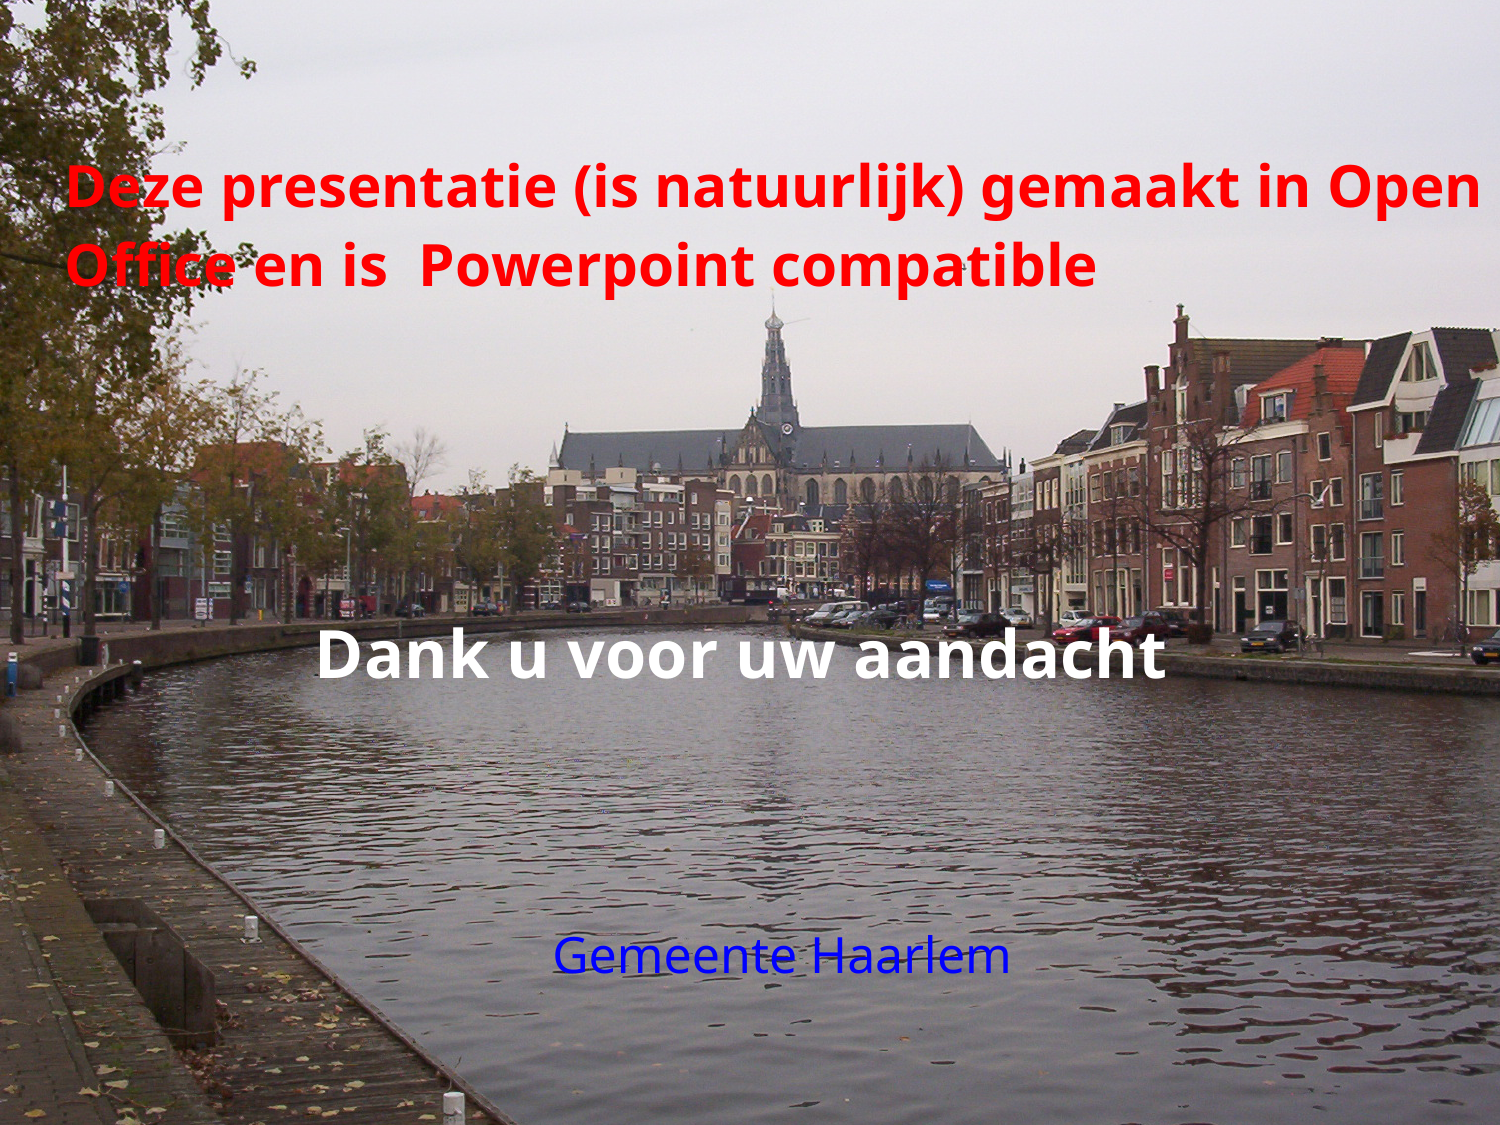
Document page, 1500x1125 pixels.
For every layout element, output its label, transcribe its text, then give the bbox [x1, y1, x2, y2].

picture [0, 0, 1500, 1125]
text_box Dank u voor uw aandacht [299, 600, 1326, 707]
text_box Deze presentatie (is natuurlijk) gemaakt in Open Office en is Powerpoint compatible [50, 137, 1500, 312]
text_box Gemeente Haarlem [537, 912, 1188, 997]
